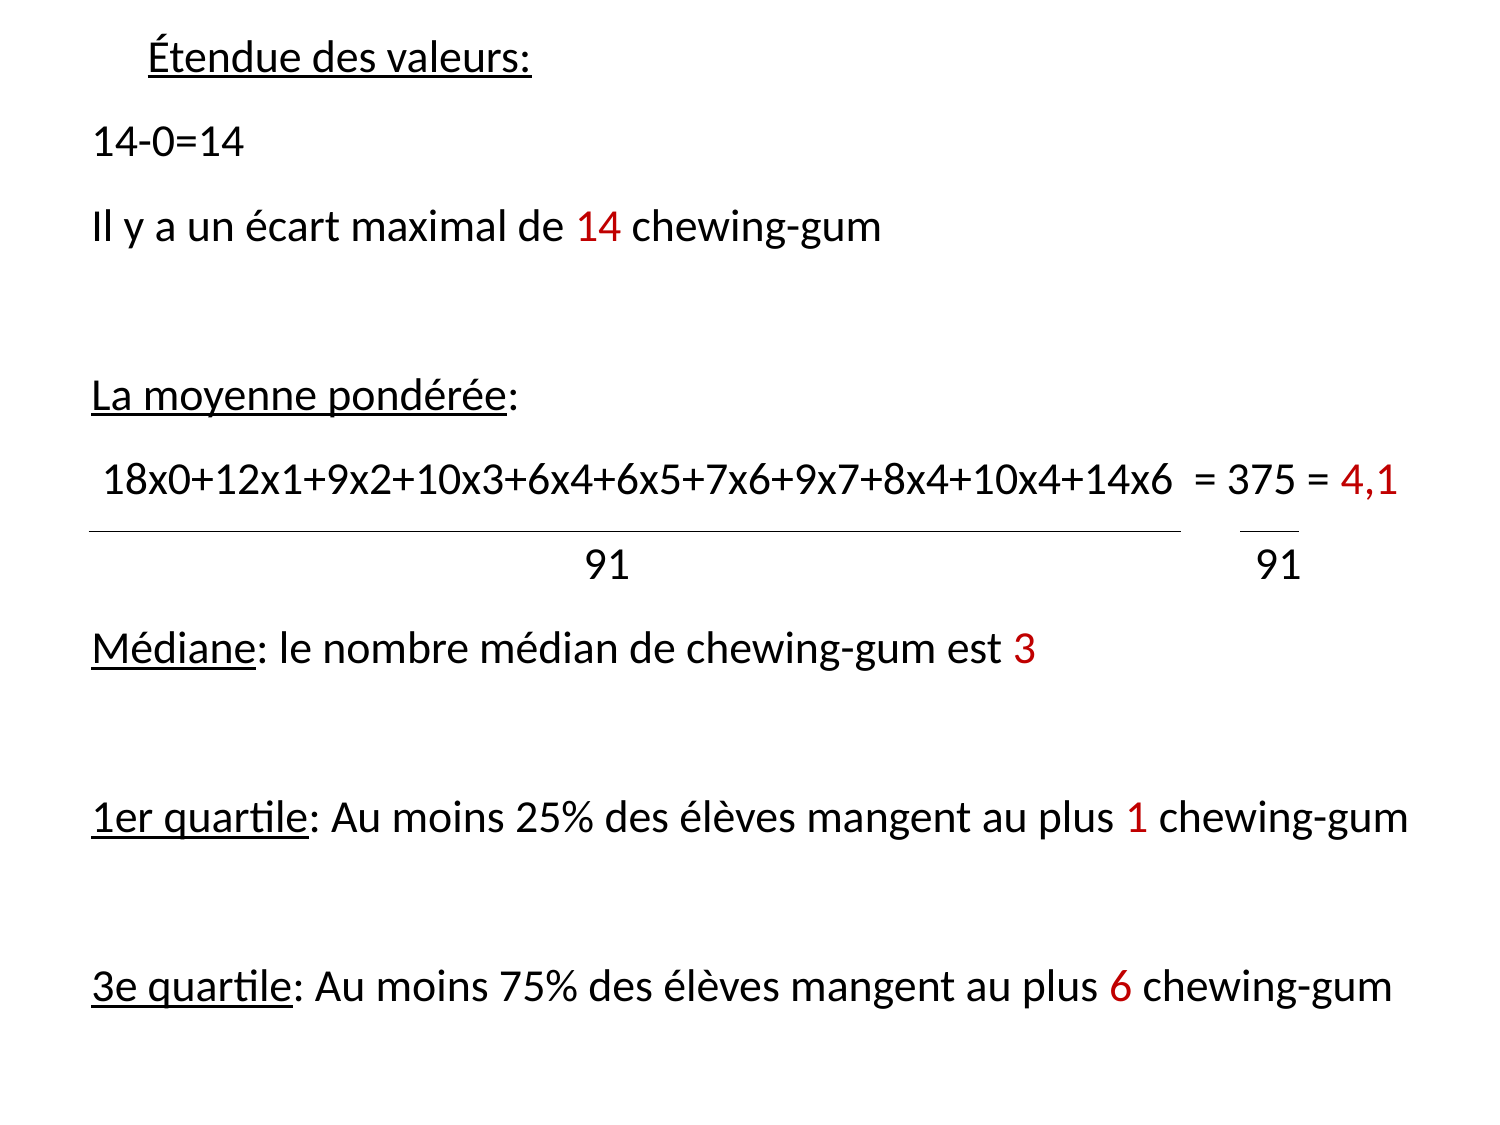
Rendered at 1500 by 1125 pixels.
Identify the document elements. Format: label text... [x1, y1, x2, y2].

list Étendue des valeurs: 14-0=14 Il y a un écart maximal de 14 chewing-gum La moyenne pondérée: 18x0+12x1+9x2+10x3+6x4+6x5+7x6+9x7+8x4+10x4+14x6 = 375 = 4,1 91 91 Médiane: le nombre médian de chewing-gum est 3 1er quartile: Au moins 25% des élèves mangent au plus 1 chewing-gum 3e quartile: Au moins 75% des élèves mangent au plus 6 chewing-gum [76, 19, 1427, 1083]
